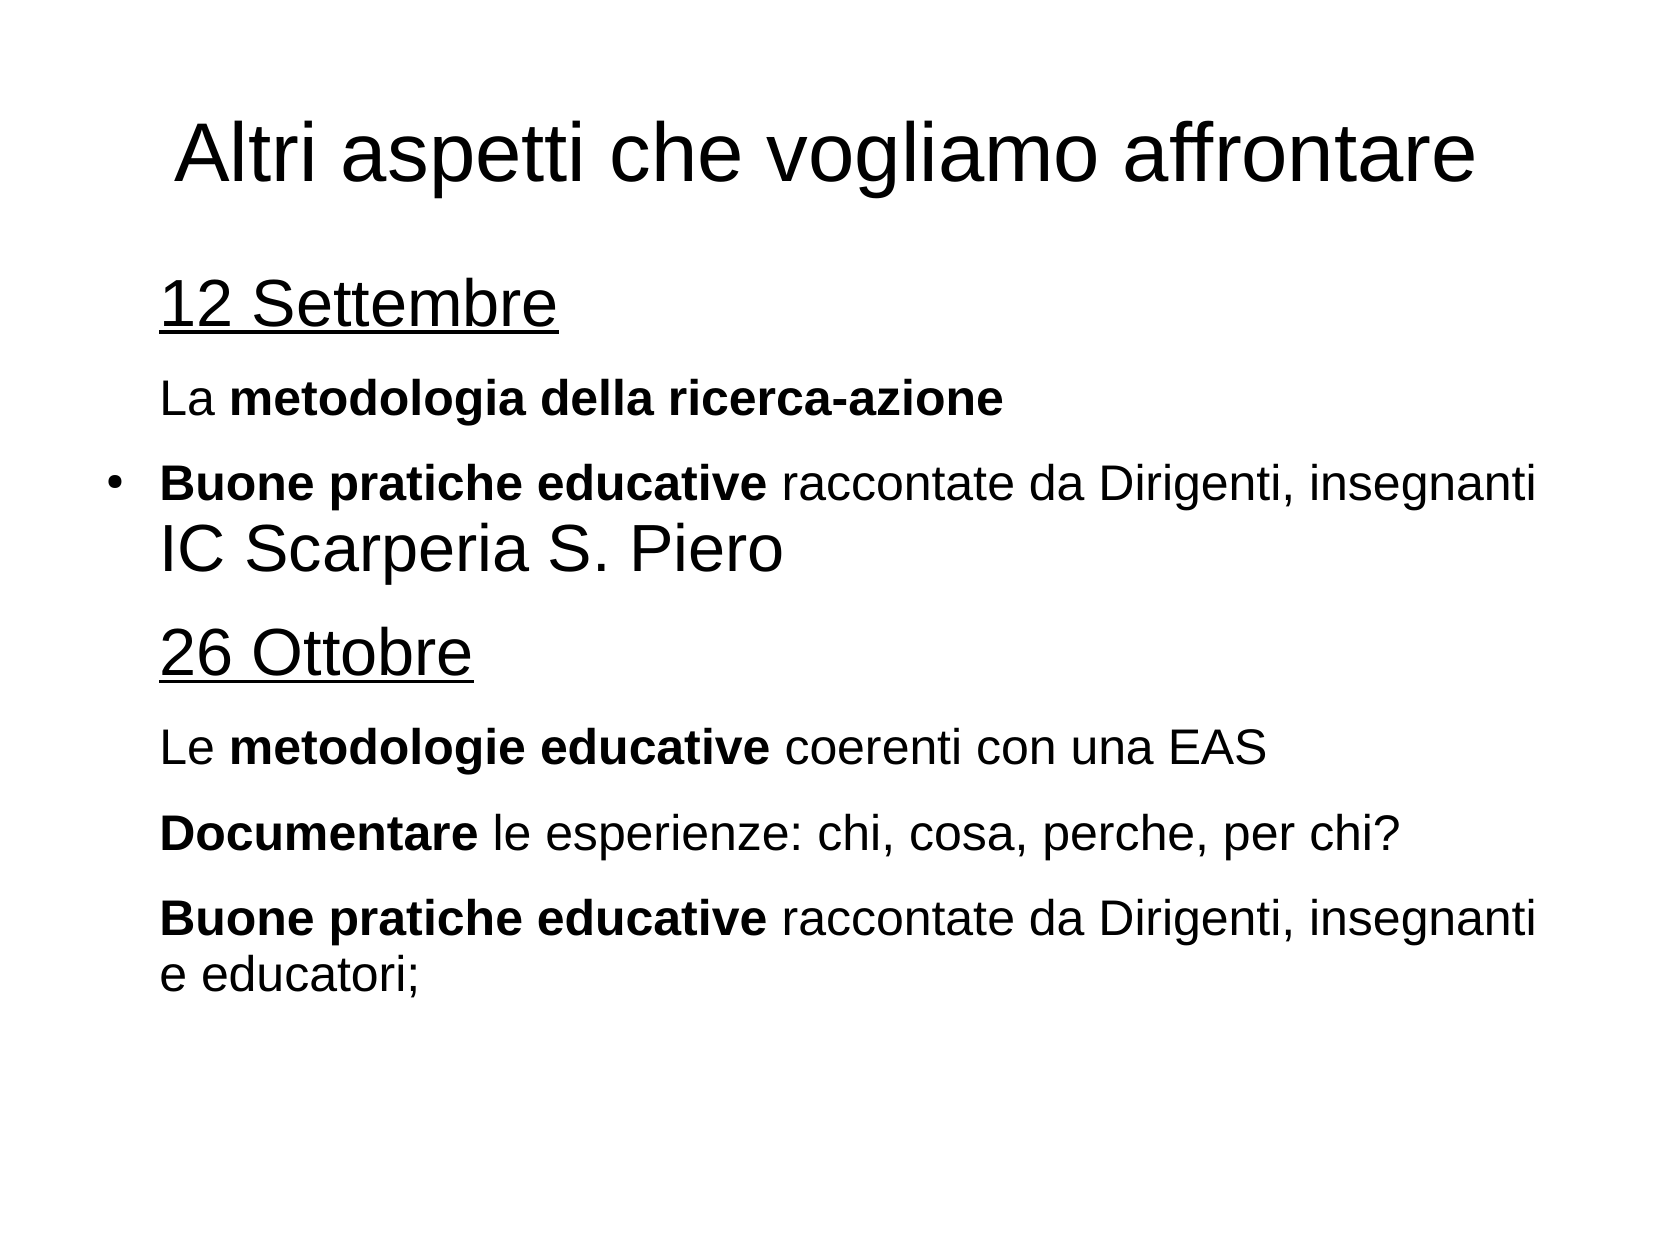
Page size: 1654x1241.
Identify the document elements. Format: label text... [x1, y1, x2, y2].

title Altri aspetti che vogliamo affrontare [82, 49, 1571, 257]
list 12 Settembre La metodologia della ricerca-azione Buone pratiche educative raccontate da Dirigenti, insegnanti IC Scarperia S. Piero 26 Ottobre Le metodologie educative coerenti con una EAS Documentare le esperienze: chi, cosa, perche, per chi? Buone pratiche educative raccontate da Dirigenti, insegnanti e educatori; [88, 265, 1577, 1132]
